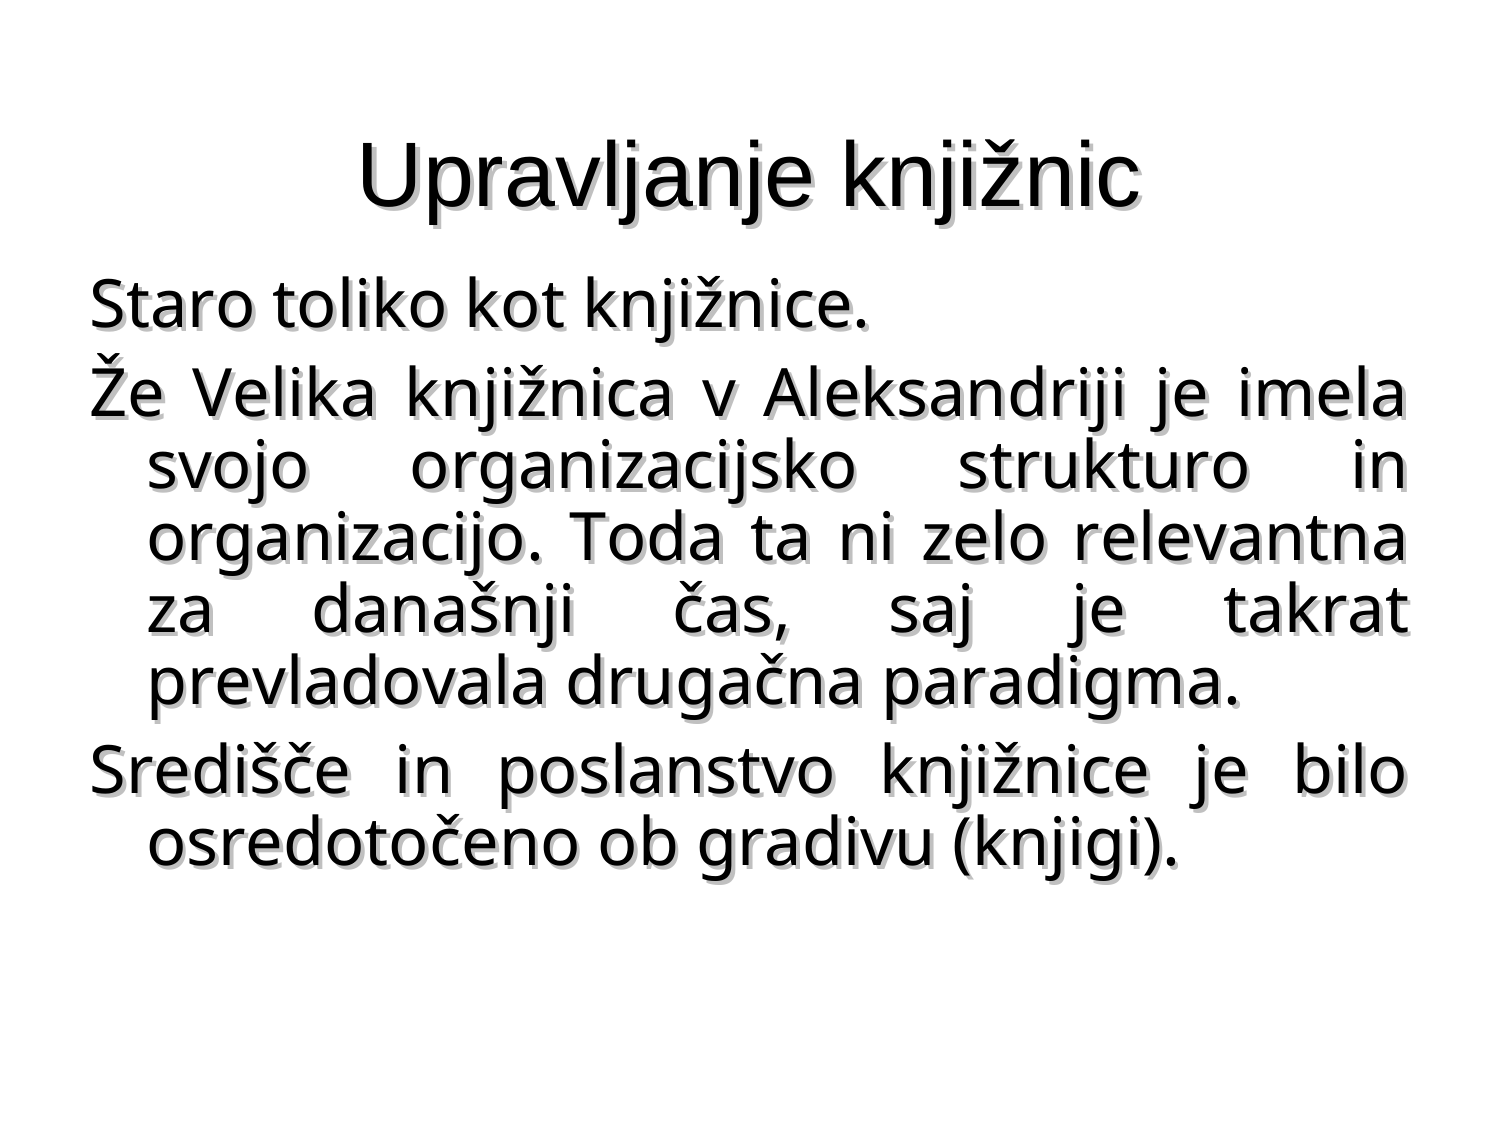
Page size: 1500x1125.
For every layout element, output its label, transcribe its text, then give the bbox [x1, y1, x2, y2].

list Staro toliko kot knjižnice. Že Velika knjižnica v Aleksandriji je imela svojo organizacijsko strukturo in organizacijo. Toda ta ni zelo relevantna za današnji čas, saj je takrat prevladovala drugačna paradigma. Središče in poslanstvo knjižnice je bilo osredotočeno ob gradivu (knjigi). [75, 262, 1426, 1006]
title Upravljanje knjižnic [75, 25, 1426, 233]
